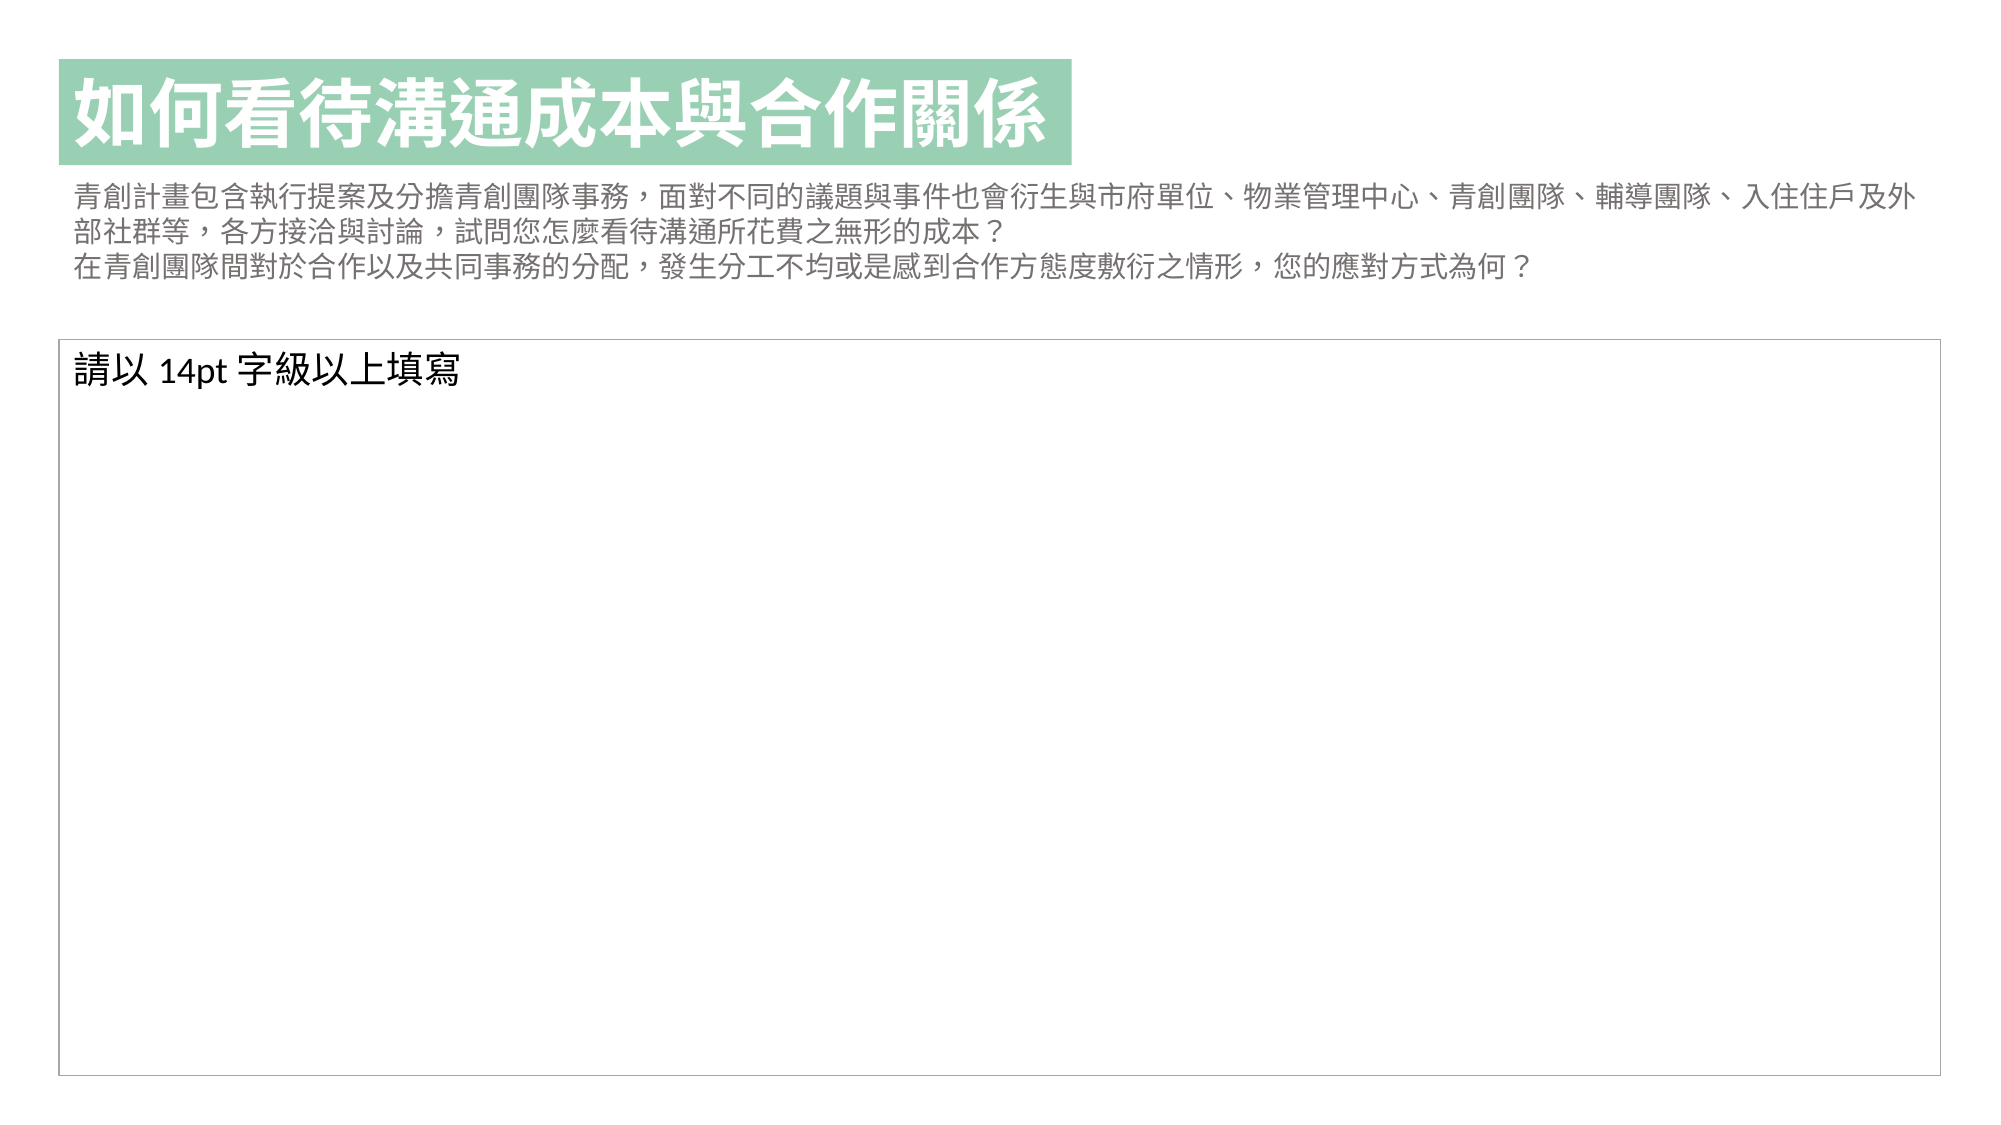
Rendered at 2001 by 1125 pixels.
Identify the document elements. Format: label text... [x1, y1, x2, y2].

text_box 如何看待溝通成本與合作關係 [58, 59, 1072, 166]
text_box 青創計畫包含執行提案及分擔青創團隊事務，面對不同的議題與事件也會衍生與市府單位、物業管理中心、青創團隊、輔導團隊、入住住戶及外部社群等，各方接洽與討論，試問您怎麼看待溝通所花費之無形的成本？ 在青創團隊間對於合作以及共同事務的分配，發生分工不均或是感到合作方態度敷衍之情形，您的應對方式為何？ [58, 171, 1949, 293]
text_box 請以14pt字級以上填寫 [58, 339, 1941, 1076]
